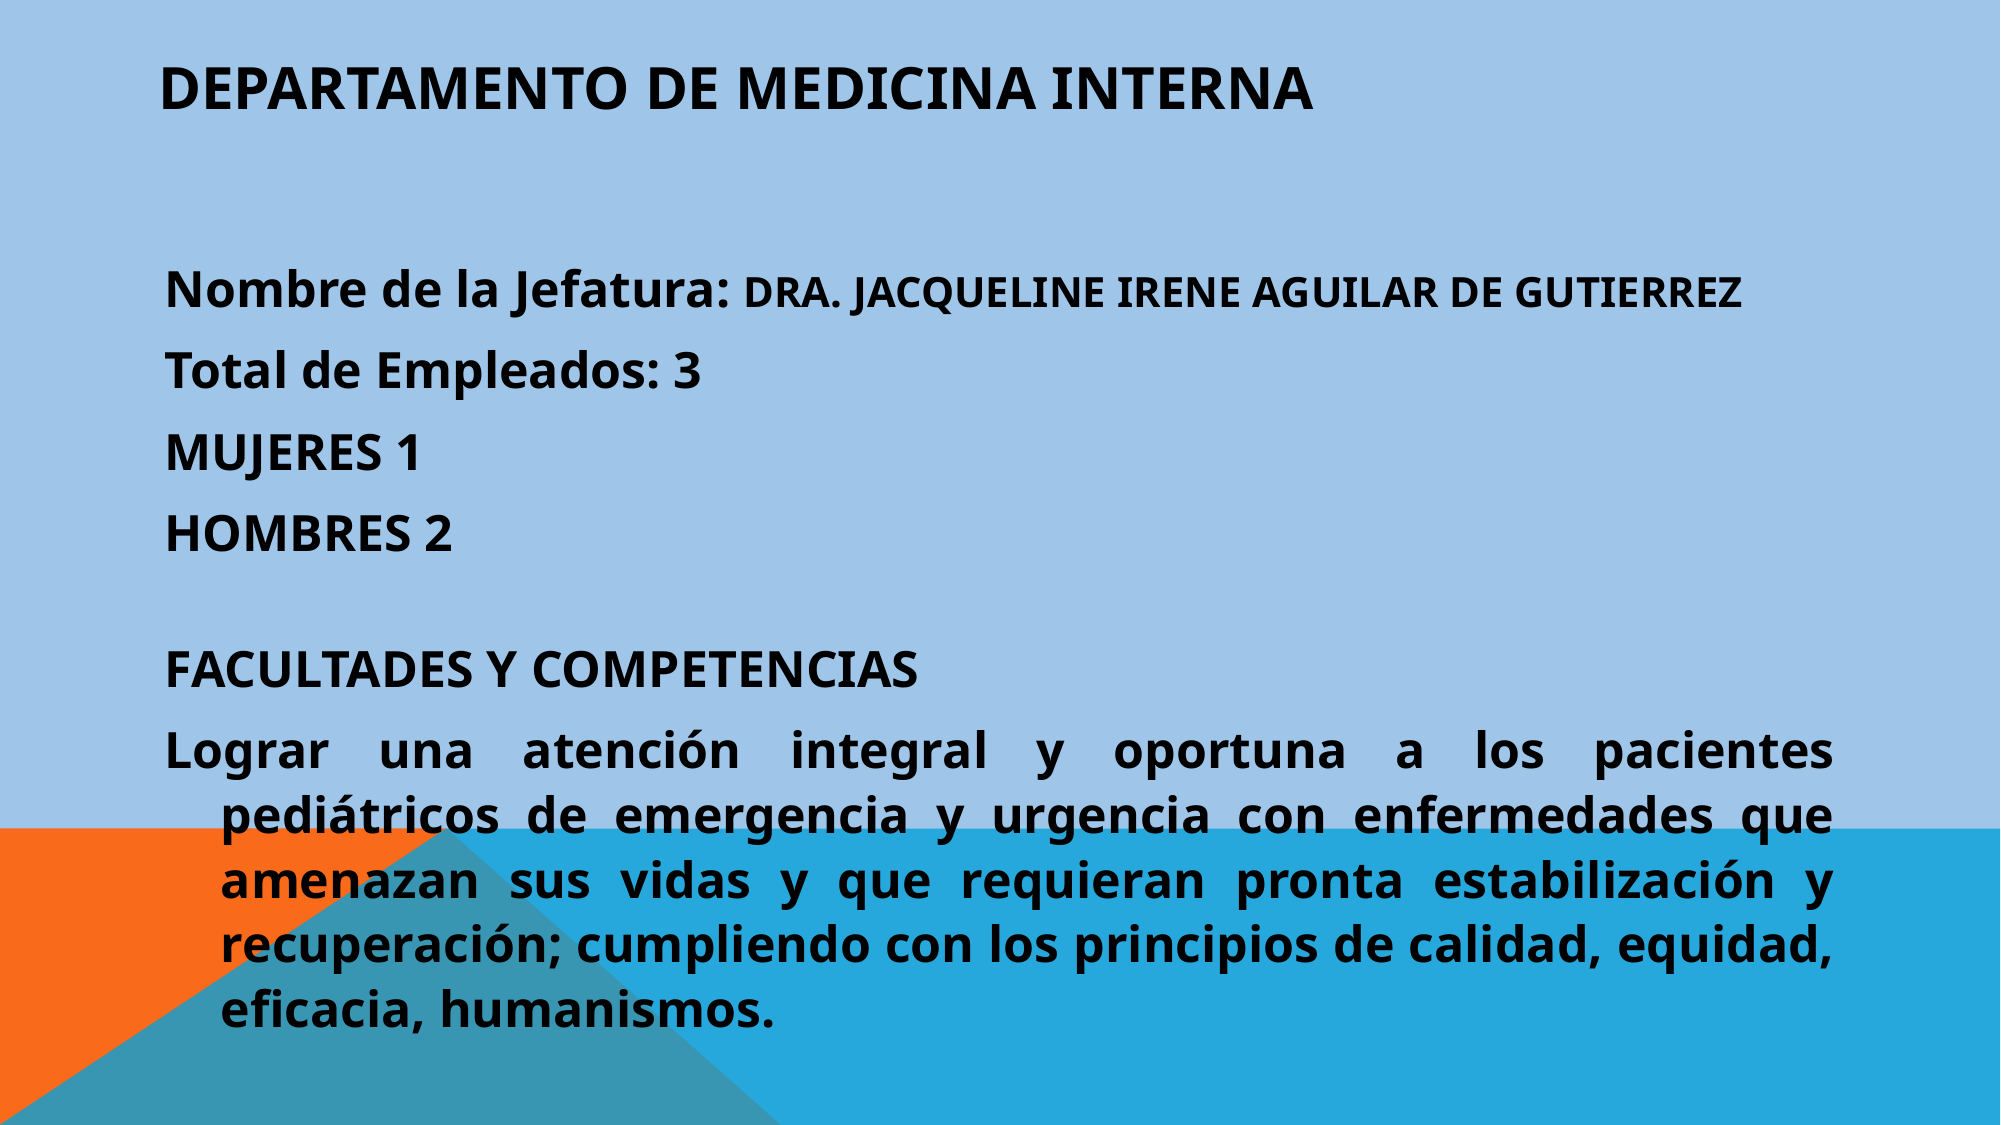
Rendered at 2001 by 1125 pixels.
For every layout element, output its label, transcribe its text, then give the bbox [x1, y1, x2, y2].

text_box Nombre de la Jefatura: DRA. JACQUELINE IRENE AGUILAR DE GUTIERREZ Total de Empleados: 3 MUJERES 1 HOMBRES 2 FACULTADES Y COMPETENCIAS Lograr una atención integral y oportuna a los pacientes pediátricos de emergencia y urgencia con enfermedades que amenazan sus vidas y que requieran pronta estabilización y recuperación; cumpliendo con los principios de calidad, equidad, eficacia, humanismos. [149, 244, 1850, 956]
text_box DEPARTAMENTO DE MEDICINA INTERNA [143, 43, 1844, 213]
